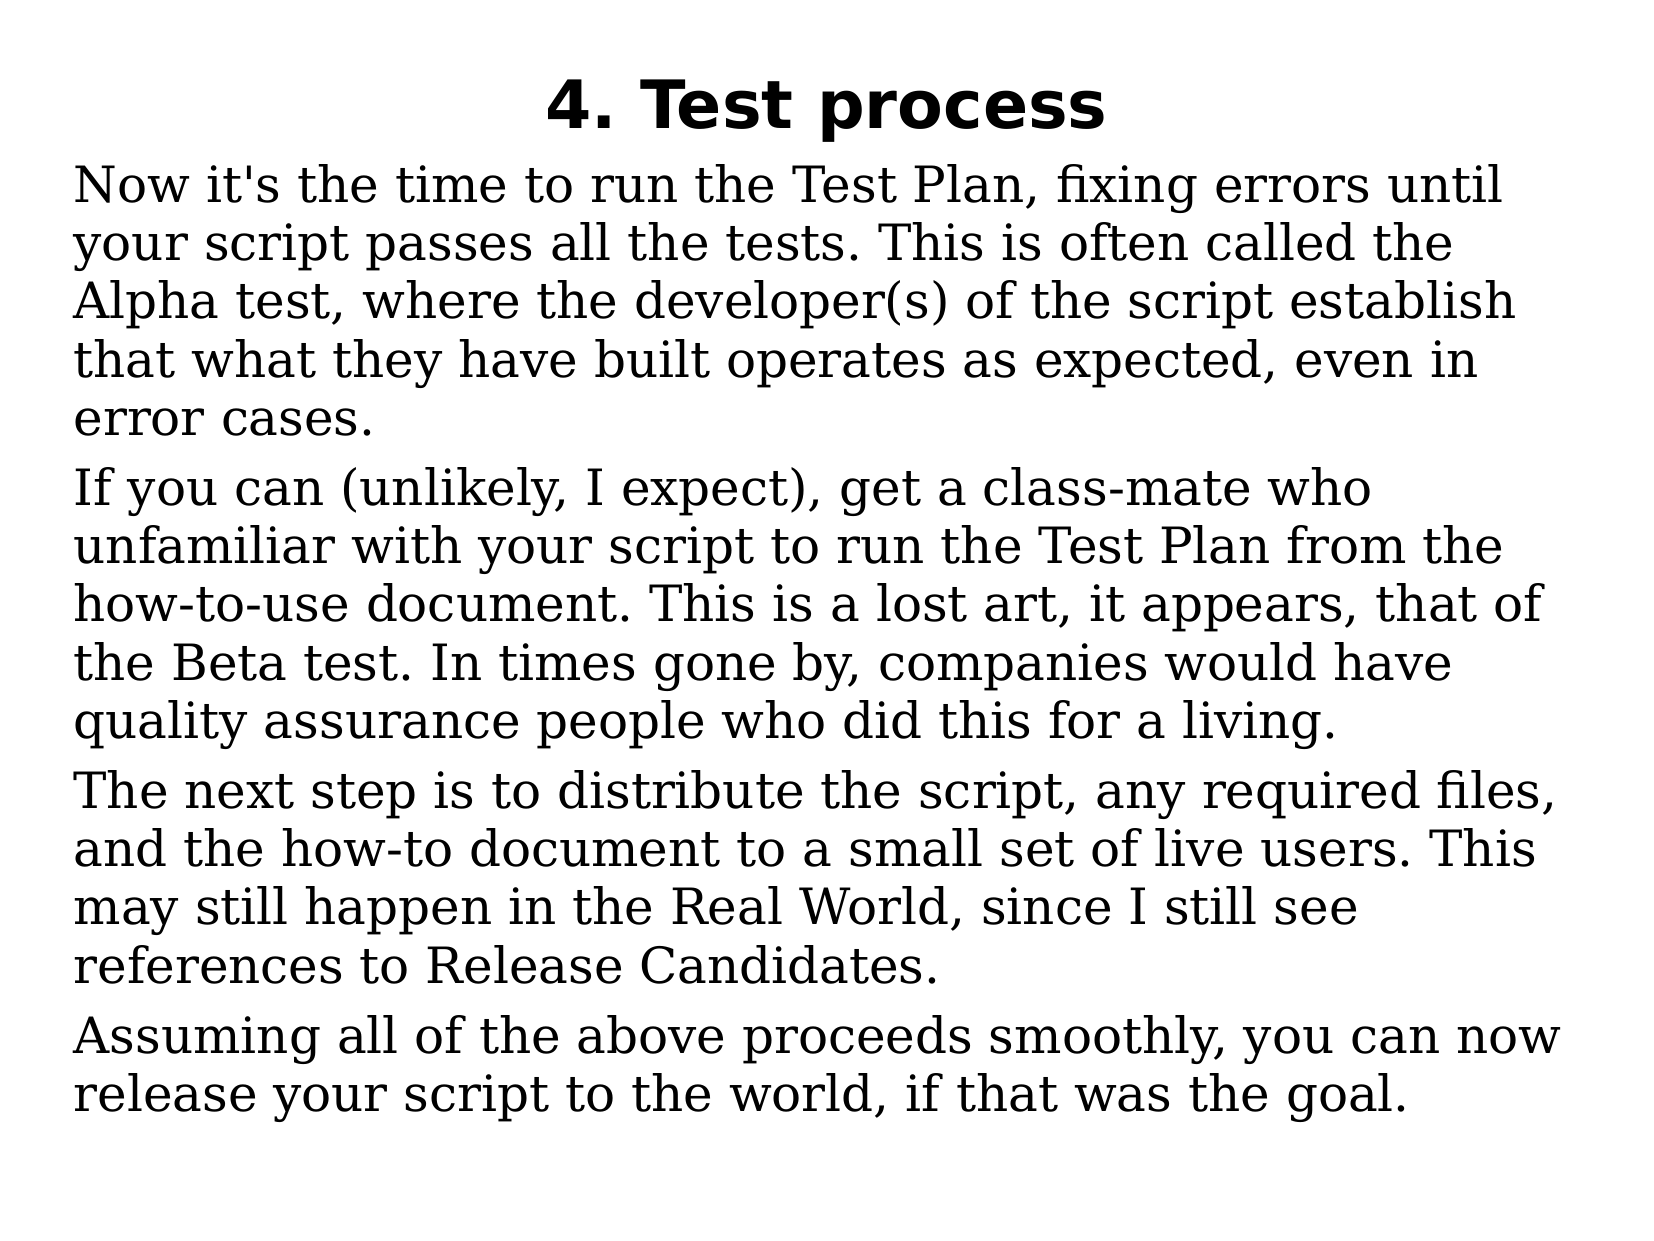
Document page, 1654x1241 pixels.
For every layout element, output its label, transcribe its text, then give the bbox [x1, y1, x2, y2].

text_box 4. Test process Now it's the time to run the Test Plan, fixing errors until your script passes all the tests. This is often called the Alpha test, where the developer(s) of the script establish that what they have built operates as expected, even in error cases. If you can (unlikely, I expect), get a class-mate who unfamiliar with your script to run the Test Plan from the how-to-use document. This is a lost art, it appears, that of the Beta test. In times gone by, companies would have quality assurance people who did this for a living. The next step is to distribute the script, any required files, and the how-to document to a small set of live users. This may still happen in the Real World, since I still see references to Release Candidates. Assuming all of the above proceeds smoothly, you can now release your script to the world, if that was the goal. [59, 59, 1595, 1131]
